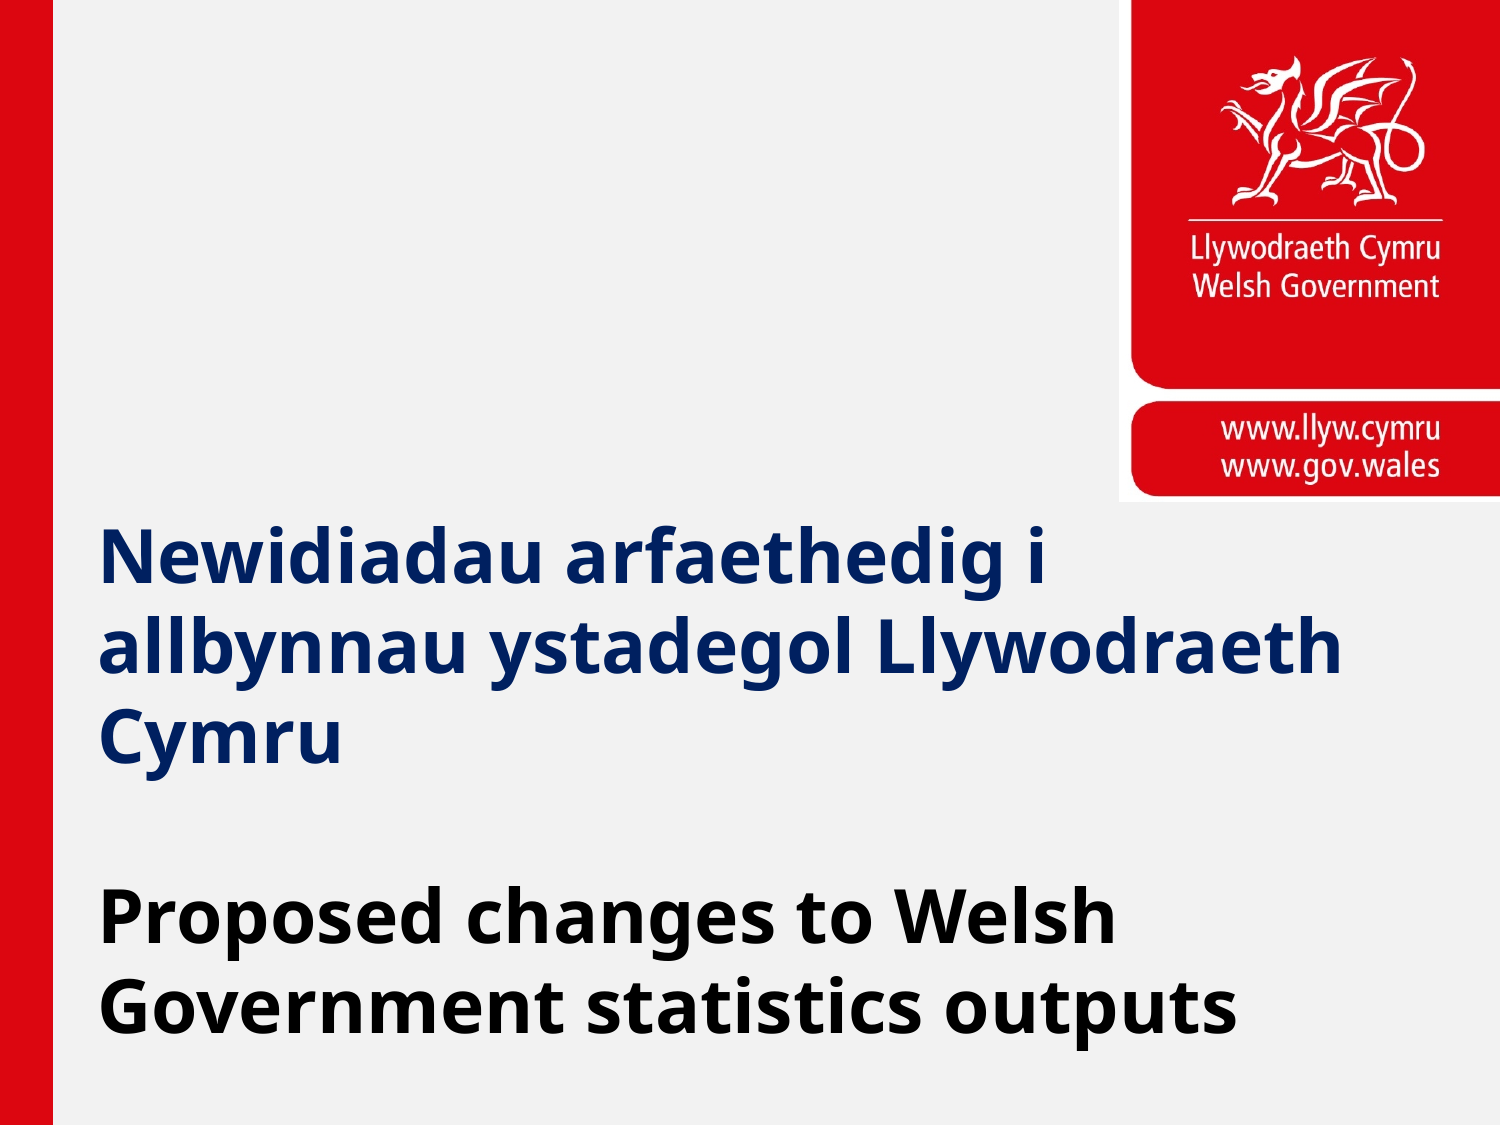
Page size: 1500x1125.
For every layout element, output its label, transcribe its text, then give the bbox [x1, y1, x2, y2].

text_box Newidiadau arfaethedig i allbynnau ystadegol Llywodraeth Cymru Proposed changes to Welsh Government statistics outputs [82, 501, 1422, 1017]
picture [1119, 0, 1500, 502]
